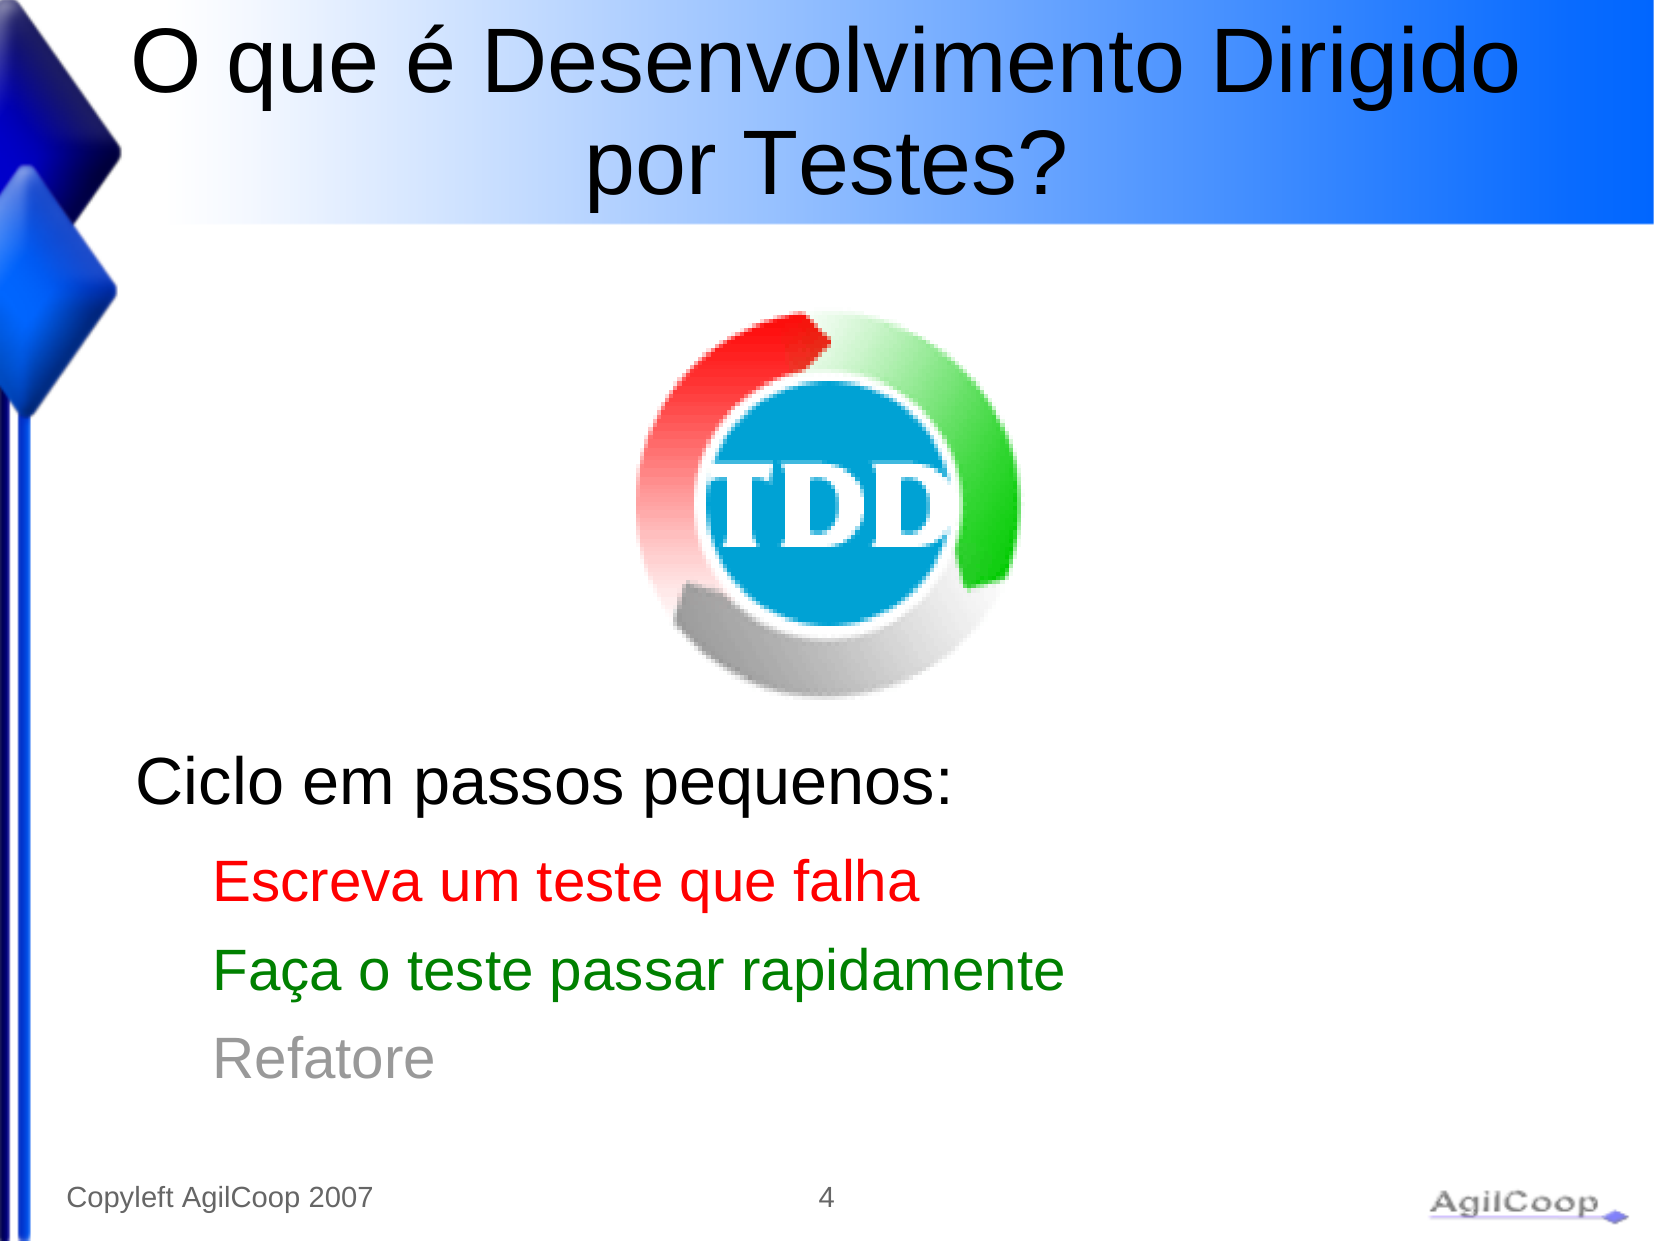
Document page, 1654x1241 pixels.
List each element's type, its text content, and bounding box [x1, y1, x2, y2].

list Ciclo em passos pequenos: Escreva um teste que falha Faça o teste passar rapidamente Refatore [118, 271, 1607, 1108]
title O que é Desenvolvimento Dirigido por Testes? [82, 9, 1571, 215]
picture [0, 0, 1654, 1241]
